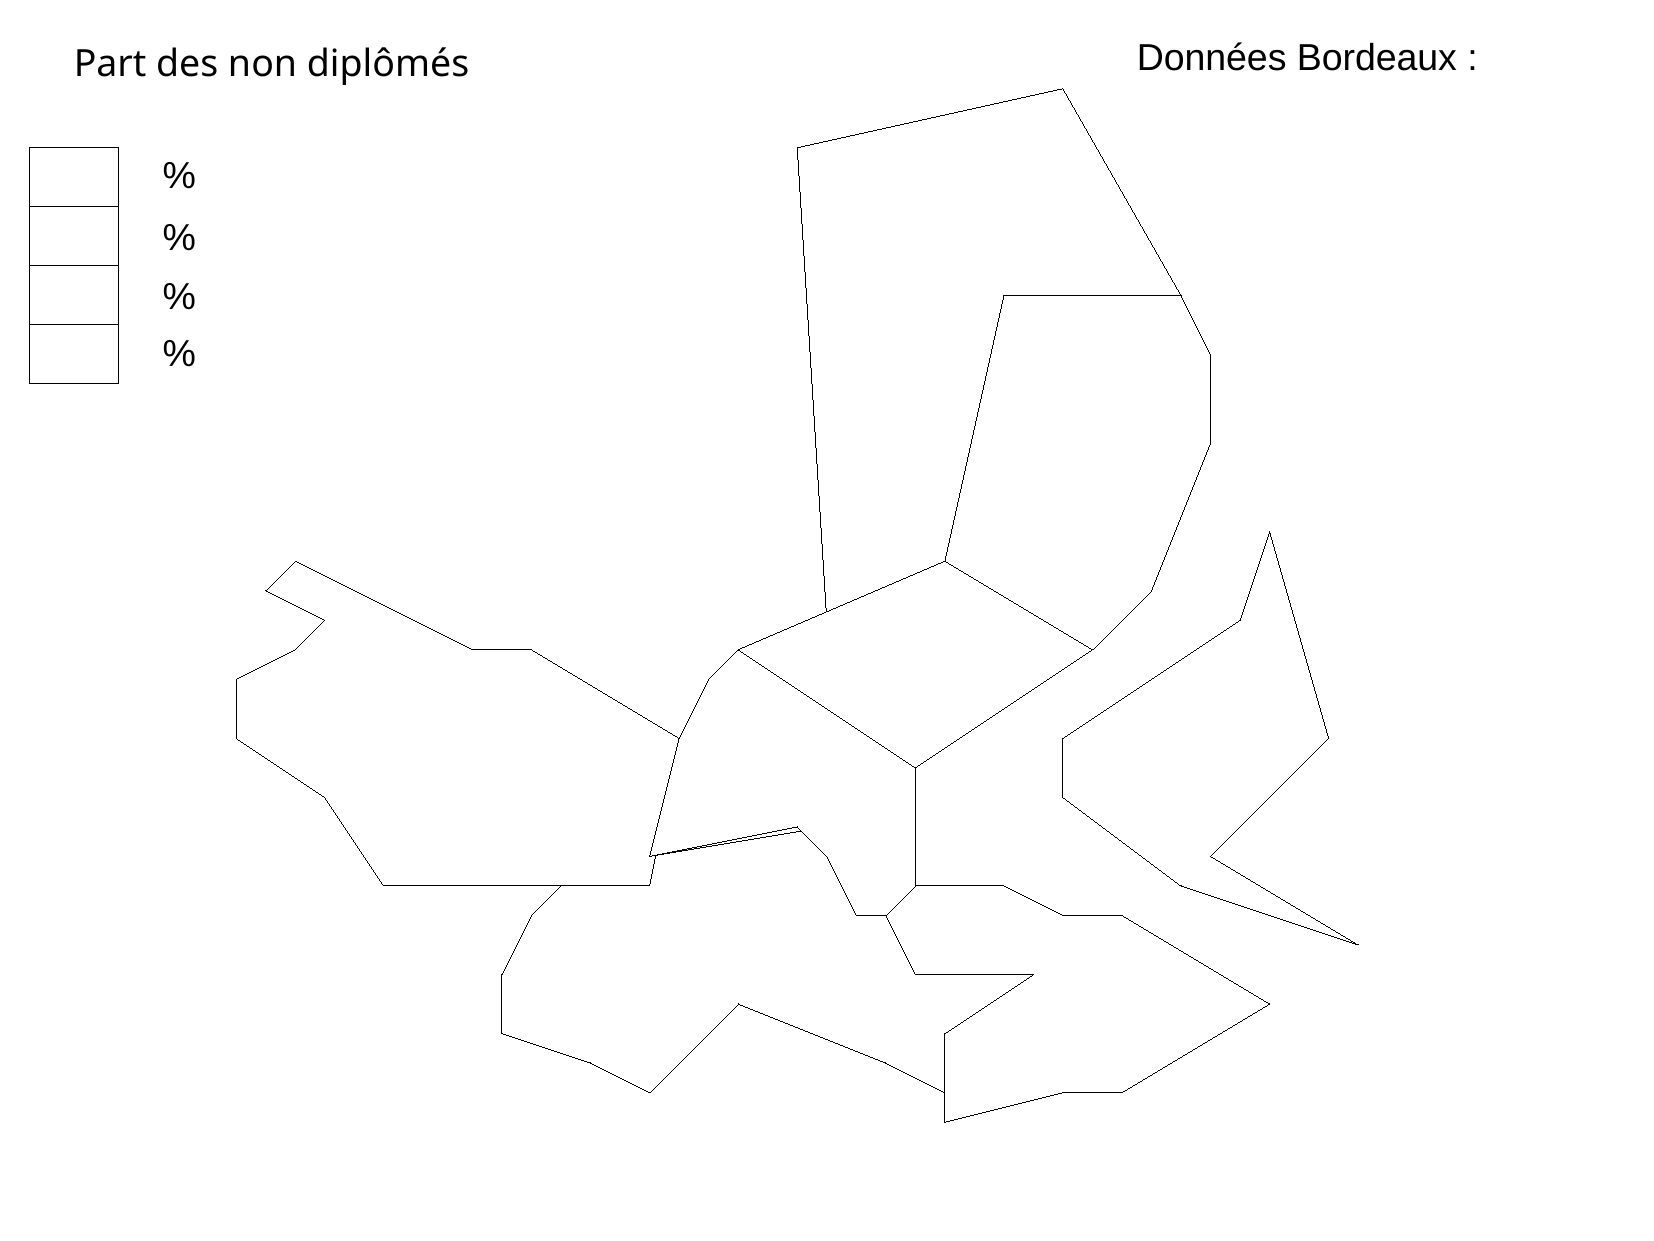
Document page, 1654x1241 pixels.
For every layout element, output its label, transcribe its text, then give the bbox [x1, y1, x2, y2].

text_box % [147, 147, 414, 205]
text_box % [147, 208, 414, 266]
text_box Données Bordeaux : [1122, 29, 1625, 87]
text_box [236, 88, 1270, 1123]
text_box Part des non diplômés [59, 29, 502, 97]
text_box % [147, 267, 443, 324]
text_box [1062, 531, 1359, 945]
text_box % [147, 324, 473, 382]
text_box [29, 147, 119, 384]
